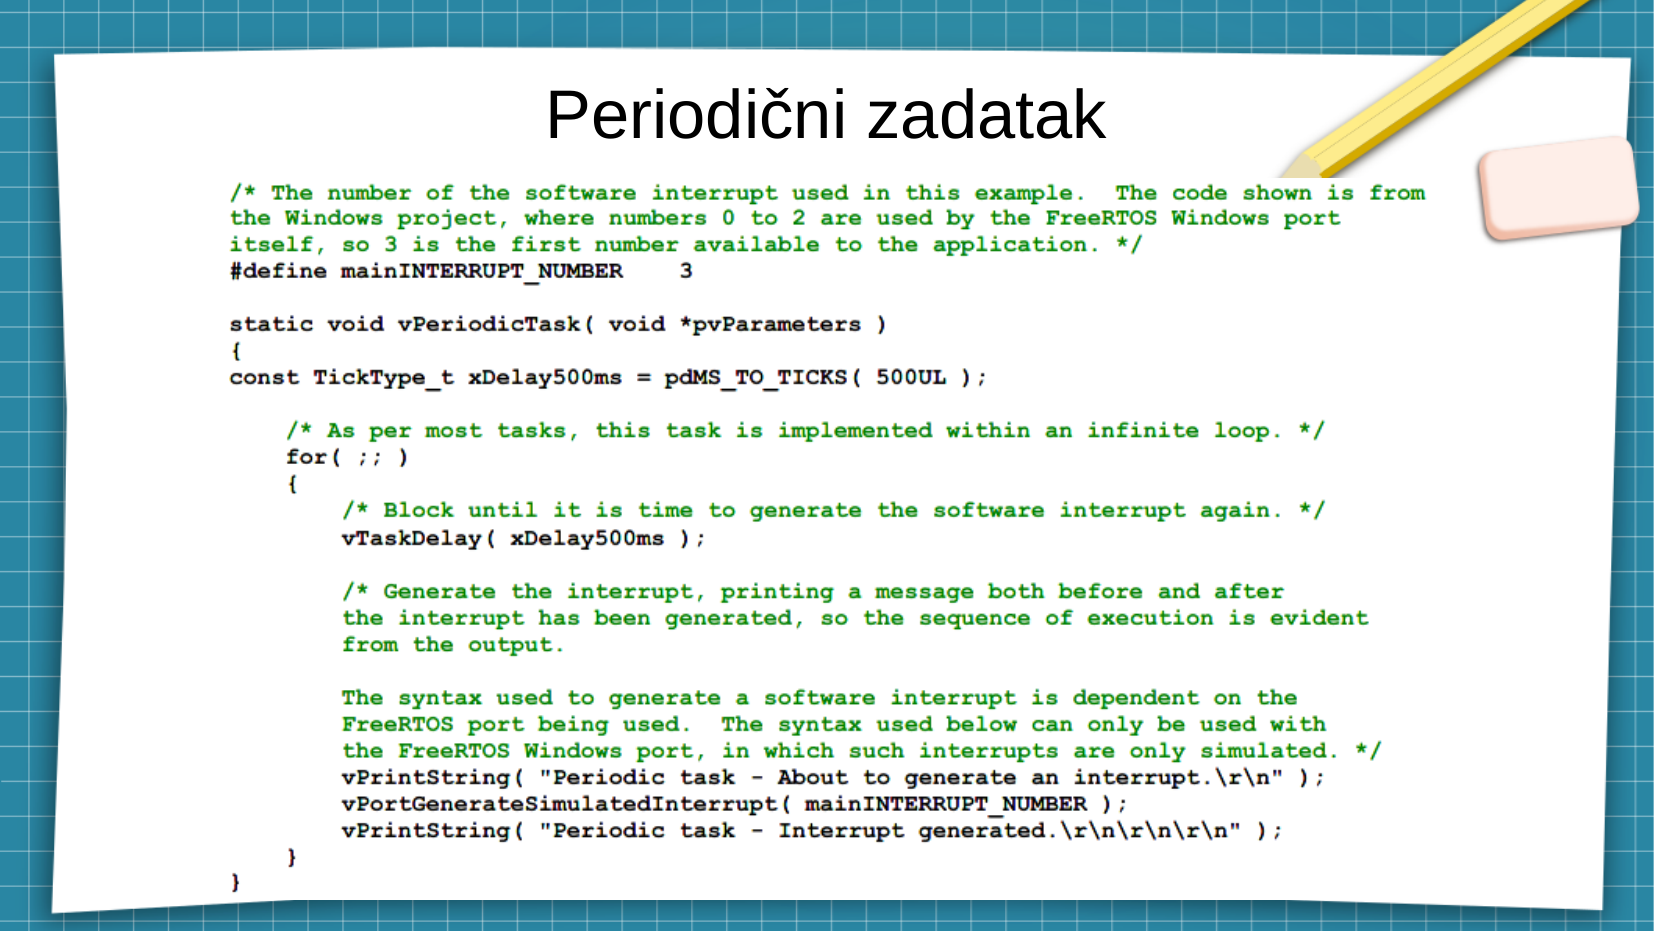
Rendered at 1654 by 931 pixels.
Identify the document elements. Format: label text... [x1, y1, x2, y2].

picture [0, 0, 1654, 931]
title Periodični zadatak [82, 37, 1571, 193]
